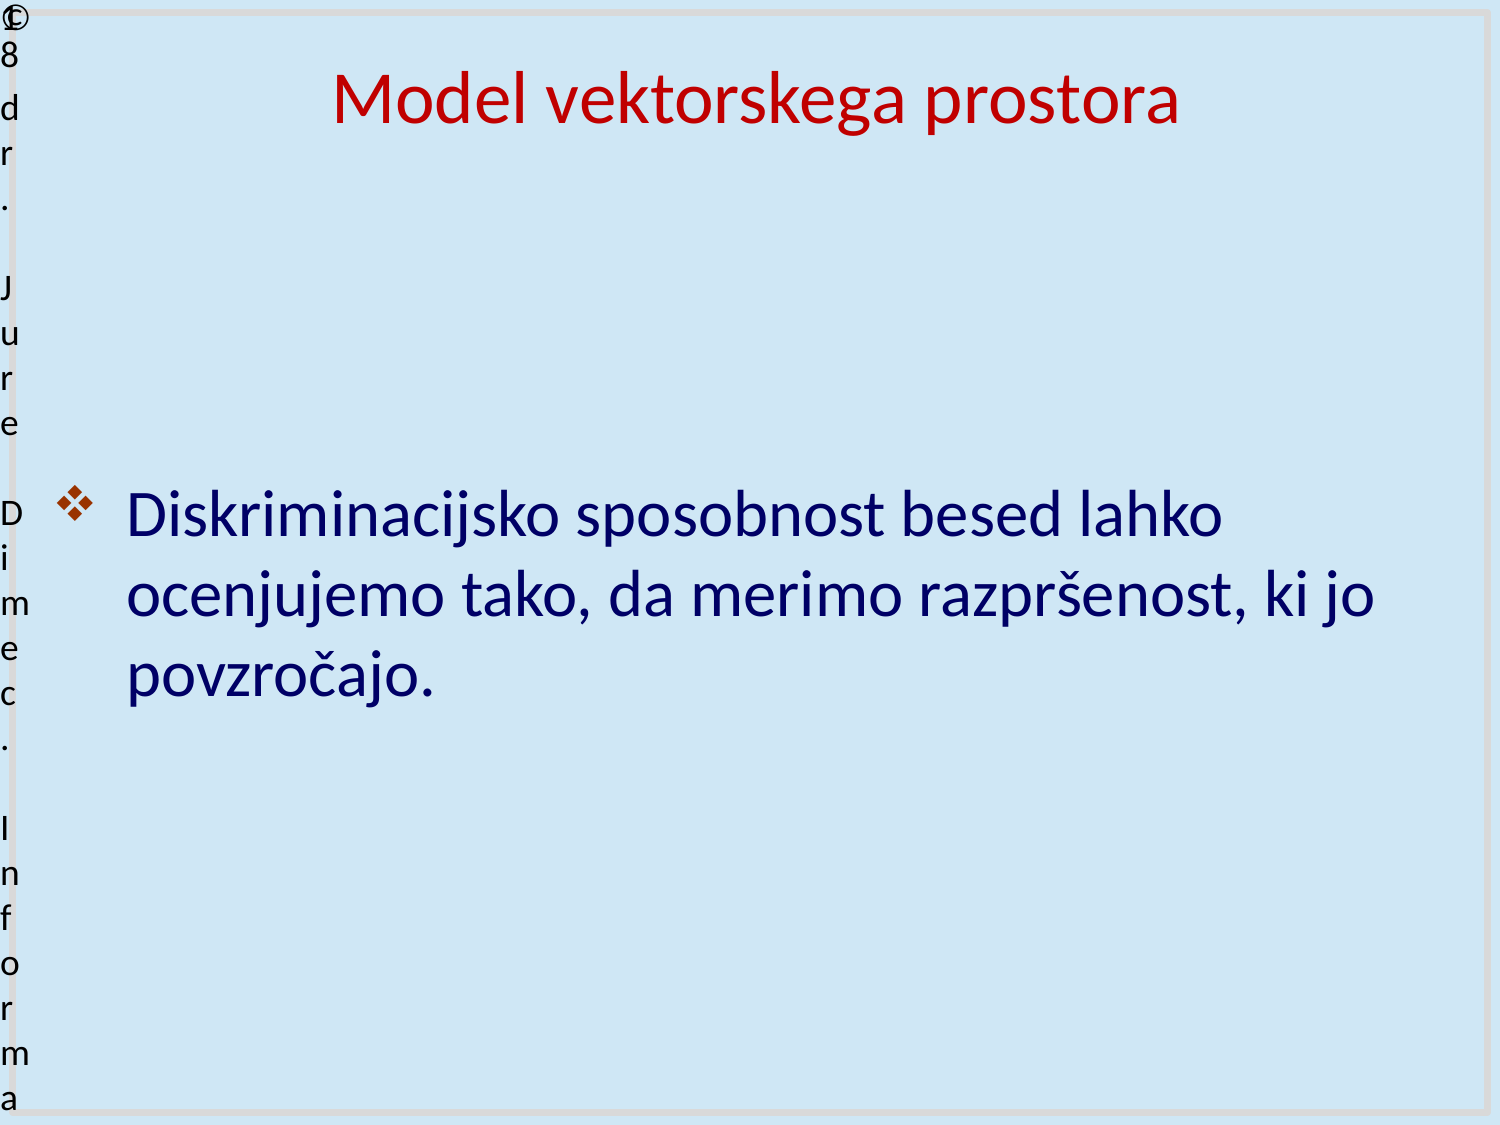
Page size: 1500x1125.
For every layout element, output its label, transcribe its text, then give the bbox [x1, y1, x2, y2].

title Model vektorskega prostora [37, 37, 1475, 150]
list Diskriminacijsko sposobnost besed lahko ocenjujemo tako, da merimo razpršenost, ki jo povzročajo. [37, 462, 1475, 1050]
